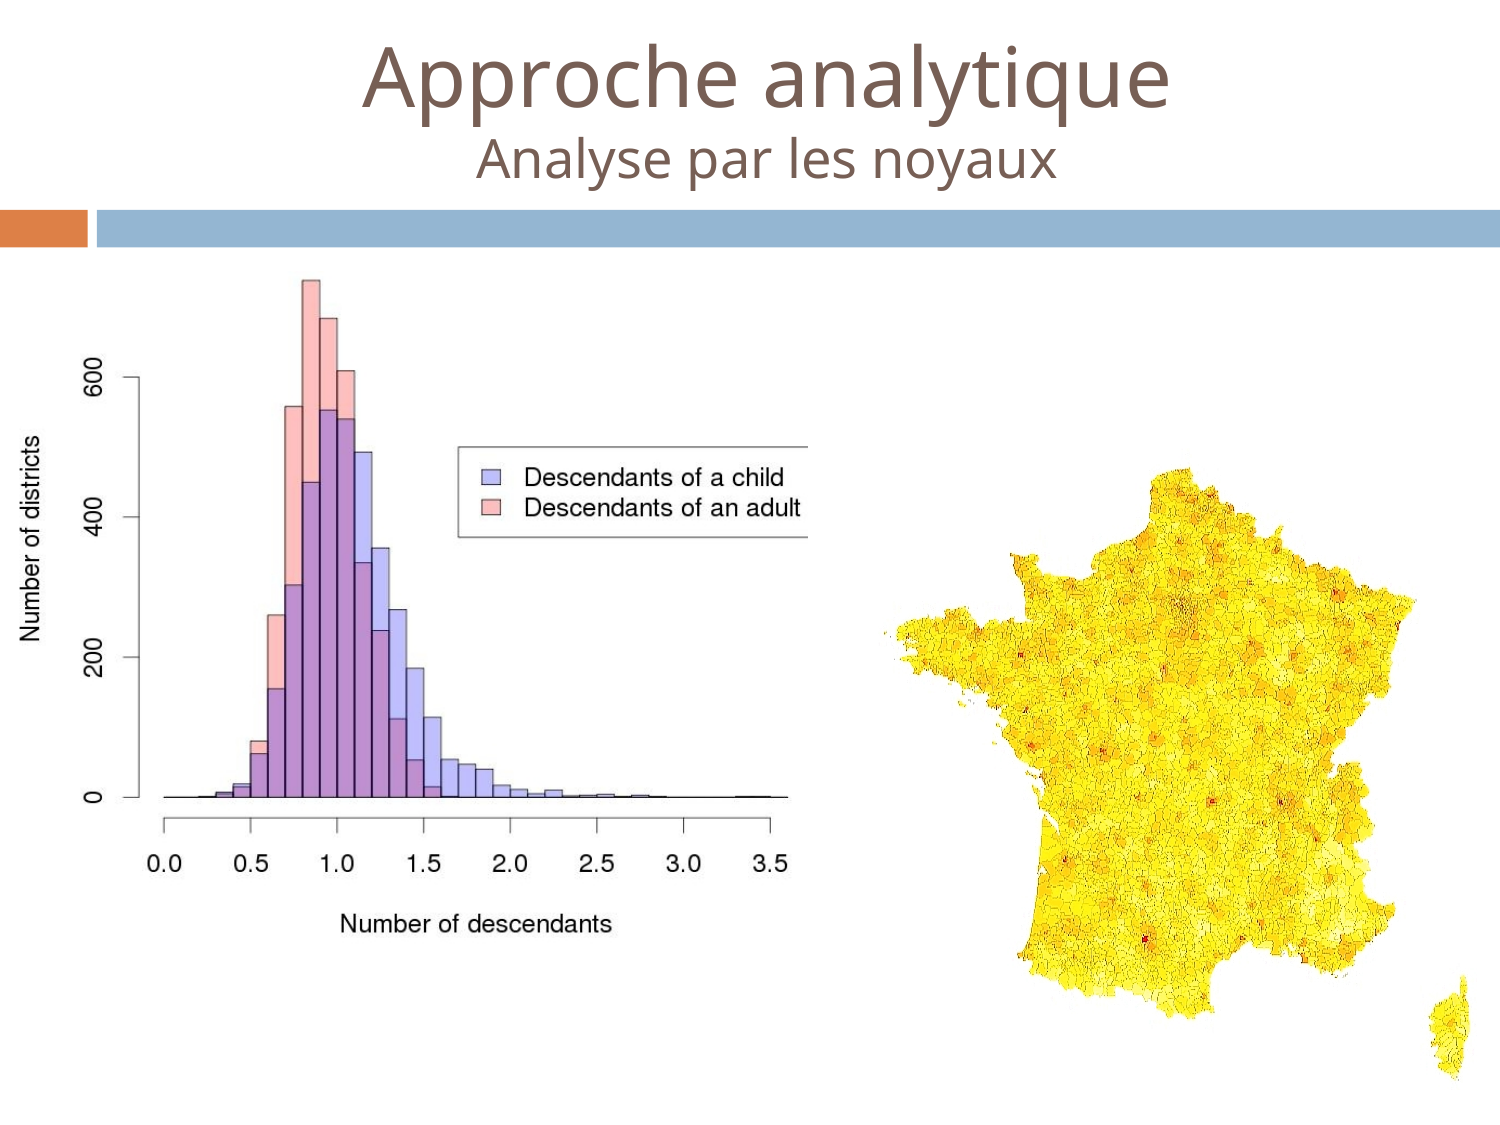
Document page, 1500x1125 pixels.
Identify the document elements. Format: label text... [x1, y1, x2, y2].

picture [11, 271, 808, 969]
picture [878, 448, 1477, 1090]
text_box Approche analytique Analyse par les noyaux [0, 13, 1500, 201]
